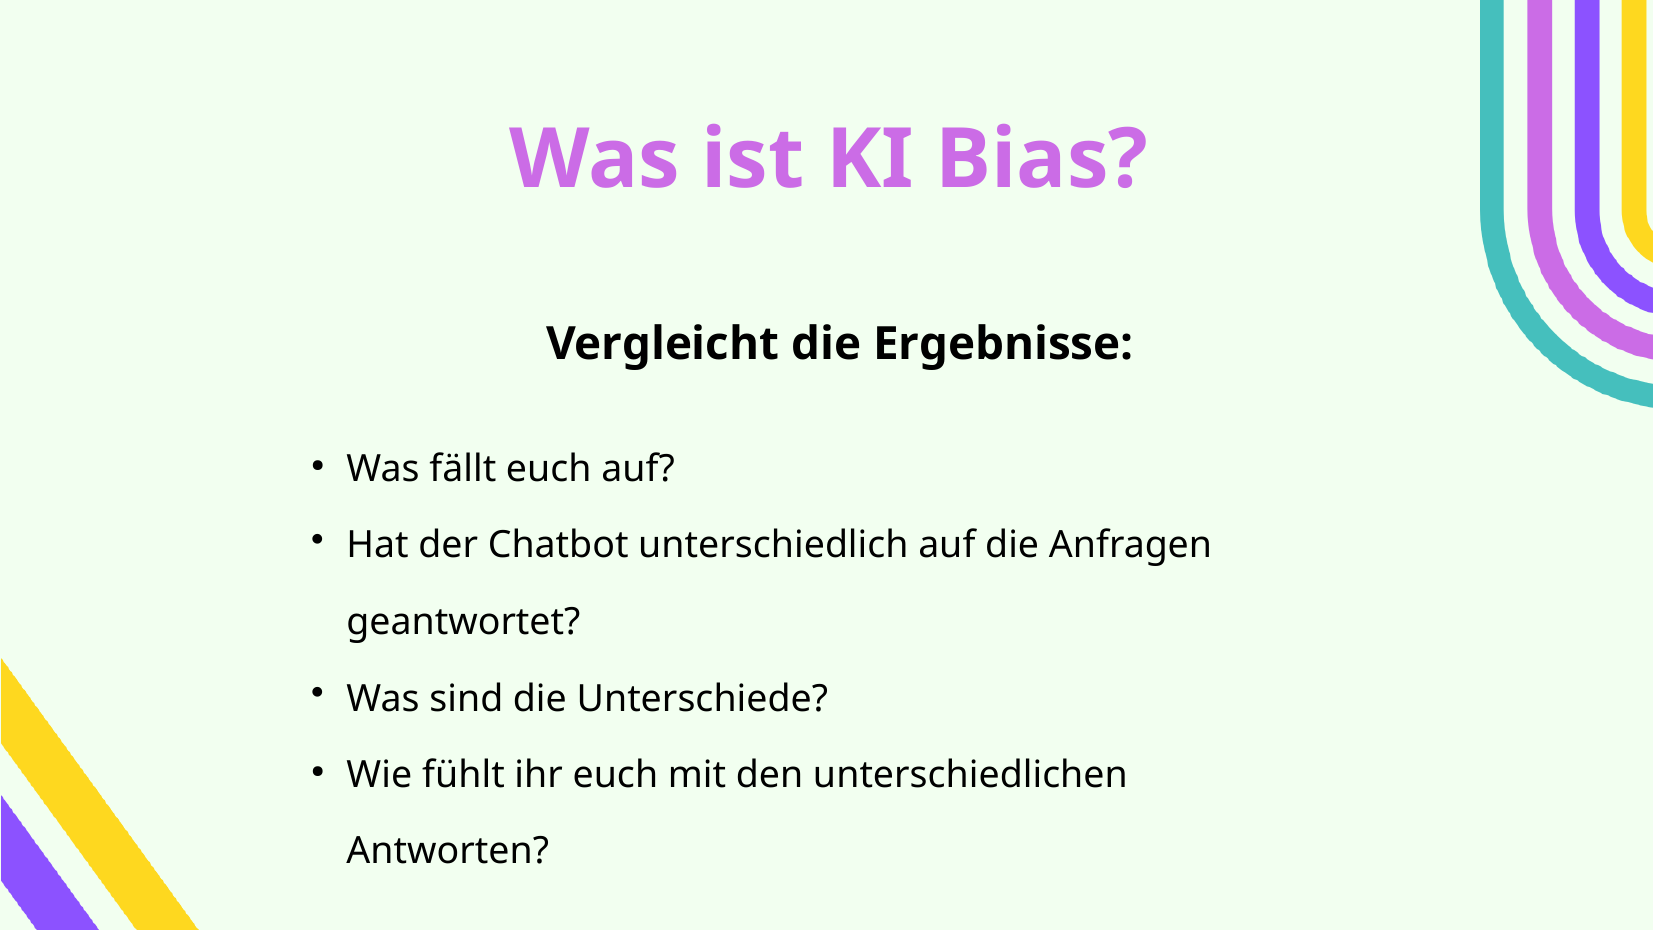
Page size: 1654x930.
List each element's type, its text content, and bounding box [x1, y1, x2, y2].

picture [1480, 0, 1653, 409]
text_box Was ist KI Bias? [220, 90, 1438, 257]
picture [1, 574, 296, 930]
text_box Vergleicht die Ergebnisse: Was fällt euch auf? Hat der Chatbot unterschiedlich auf die Anfragen geantwortet? Was sind die Unterschiede? Wie fühlt ihr euch mit den unterschiedlichen Antworten? [296, 272, 1349, 930]
